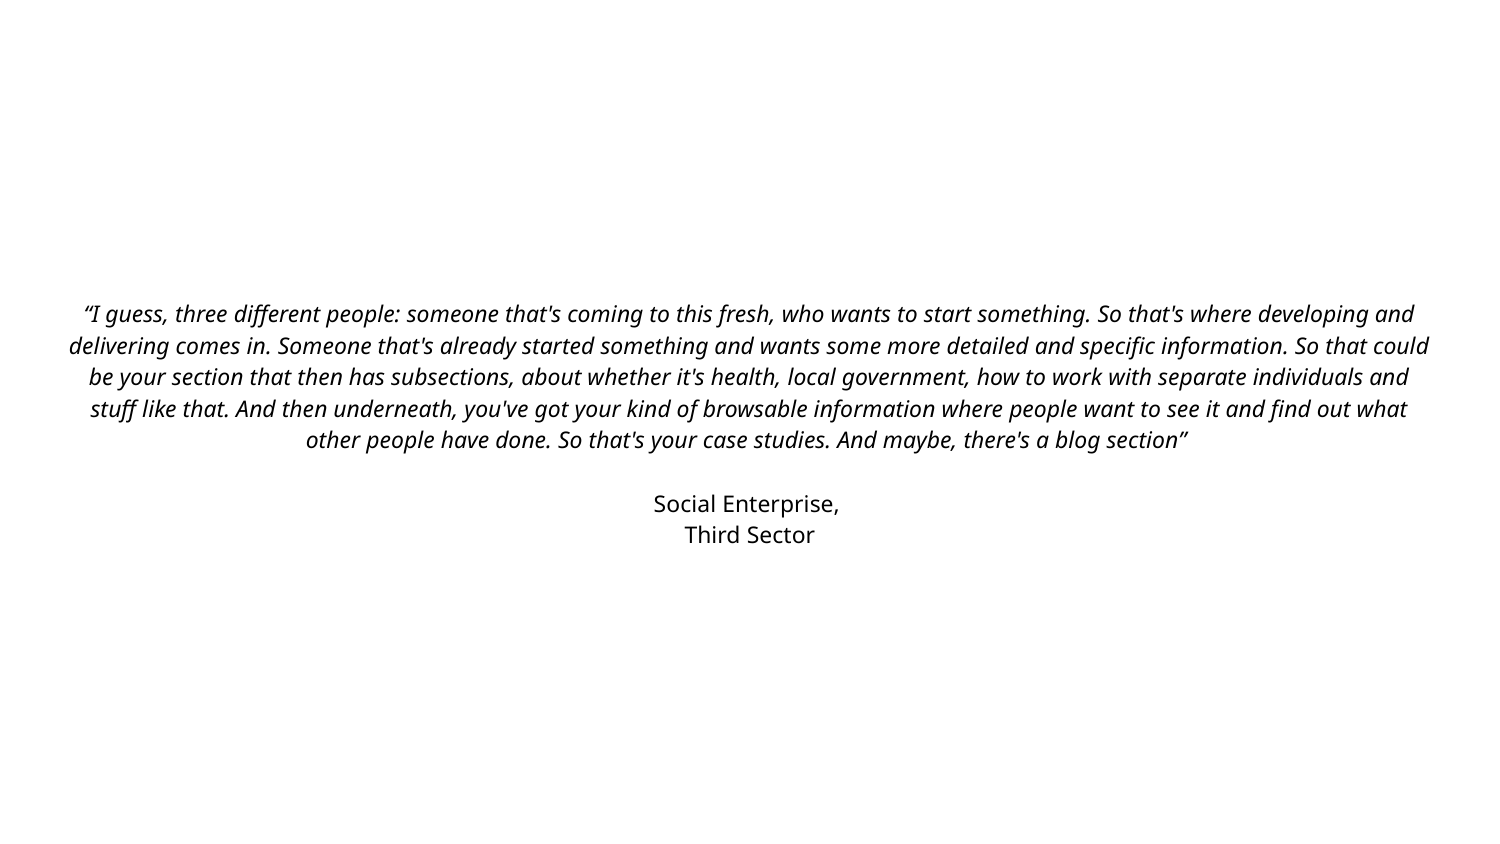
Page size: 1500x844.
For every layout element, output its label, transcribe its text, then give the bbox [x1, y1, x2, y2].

list “I guess, three different people: someone that's coming to this fresh, who wants to start something. So that's where developing and delivering comes in. Someone that's already started something and wants some more detailed and specific information. So that could be your section that then has subsections, about whether it's health, local government, how to work with separate individuals and stuff like that. And then underneath, you've got your kind of browsable information where people want to see it and find out what other people have done. So that's your case studies. And maybe, there's a blog section” Social Enterprise, Third Sector [51, 141, 1449, 703]
